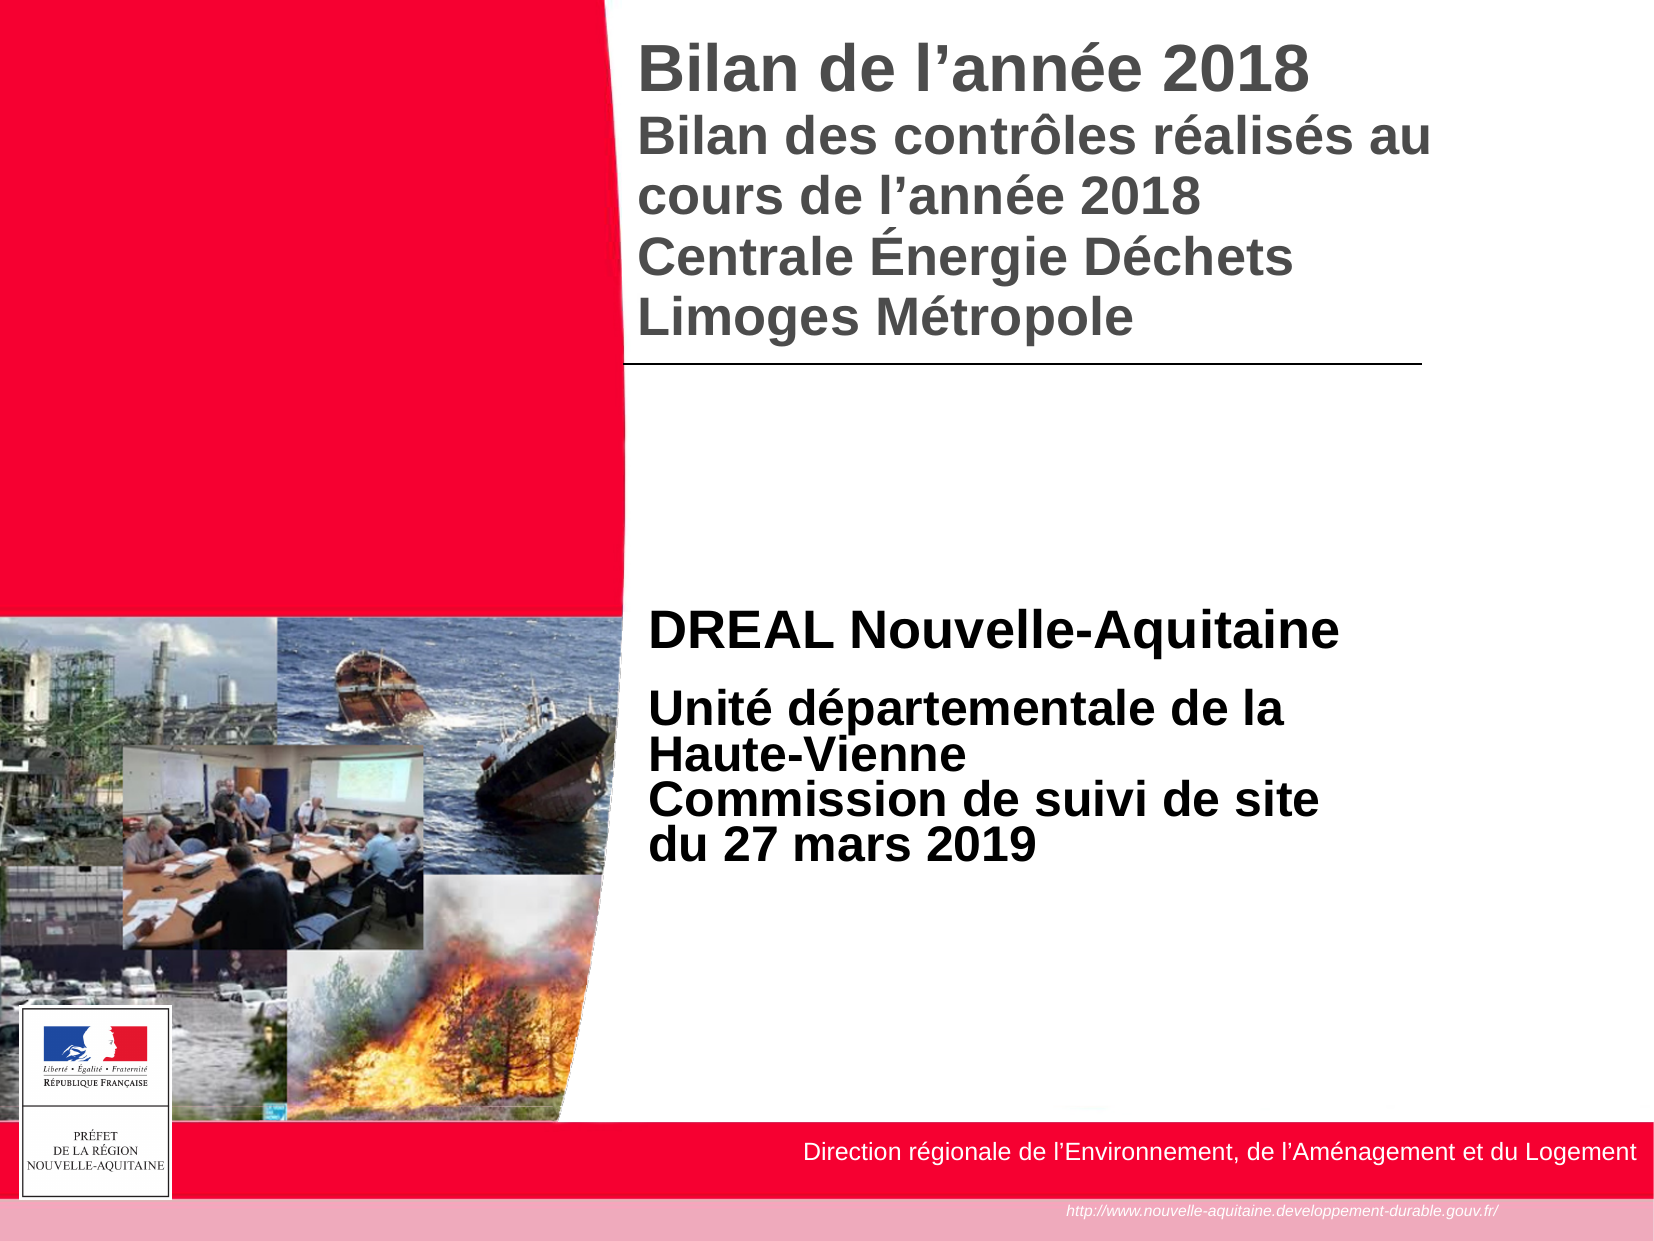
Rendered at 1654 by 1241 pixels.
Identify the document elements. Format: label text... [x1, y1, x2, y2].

title Bilan de l’année 2018 Bilan des contrôles réalisés au cours de l’année 2018 Centrale Énergie Déchets Limoges Métropole [637, 30, 1582, 348]
picture [0, 0, 1654, 1241]
subtitle DREAL Nouvelle-Aquitaine Unité départementale de la Haute-Vienne Commission de suivi de site du 27 mars 2019 [648, 599, 1436, 871]
